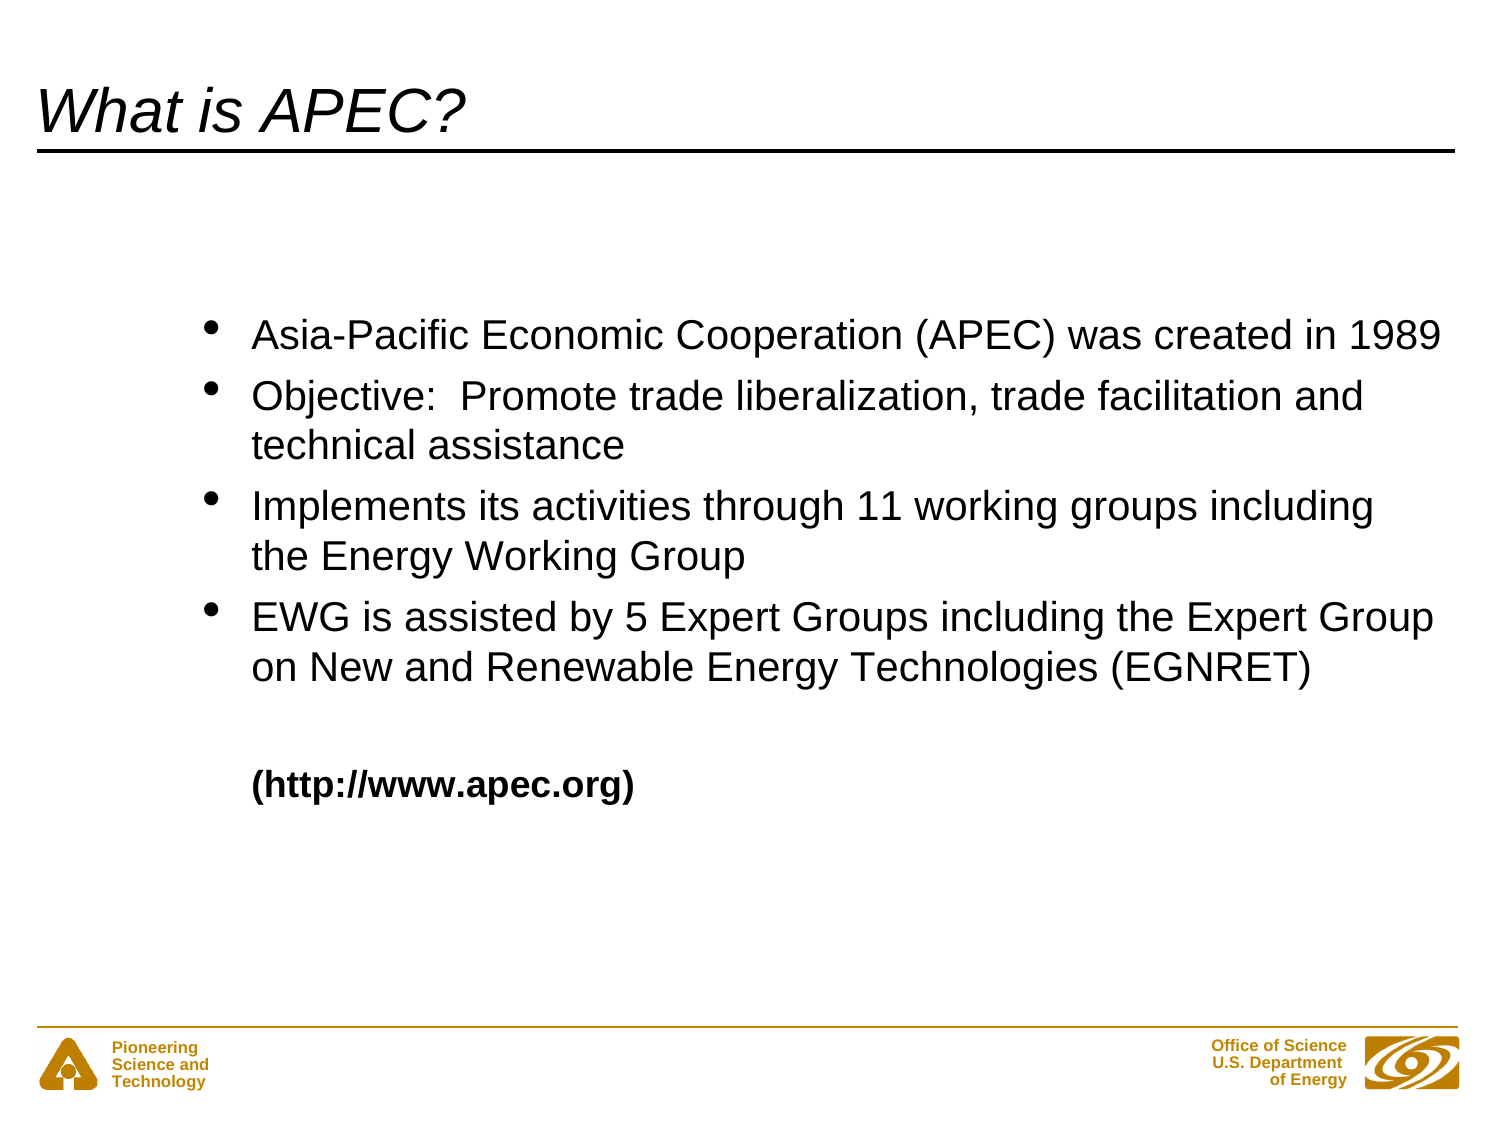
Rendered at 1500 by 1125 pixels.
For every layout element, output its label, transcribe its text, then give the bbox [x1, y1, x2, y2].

list Asia-Pacific Economic Cooperation (APEC) was created in 1989 Objective: Promote trade liberalization, trade facilitation and technical assistance Implements its activities through 11 working groups including the Energy Working Group EWG is assisted by 5 Expert Groups including the Expert Group on New and Renewable Energy Technologies (EGNRET) (http://www.apec.org) [114, 239, 1459, 875]
picture [1362, 1032, 1463, 1093]
picture [35, 1034, 101, 1094]
title What is APEC? [21, 78, 1459, 154]
